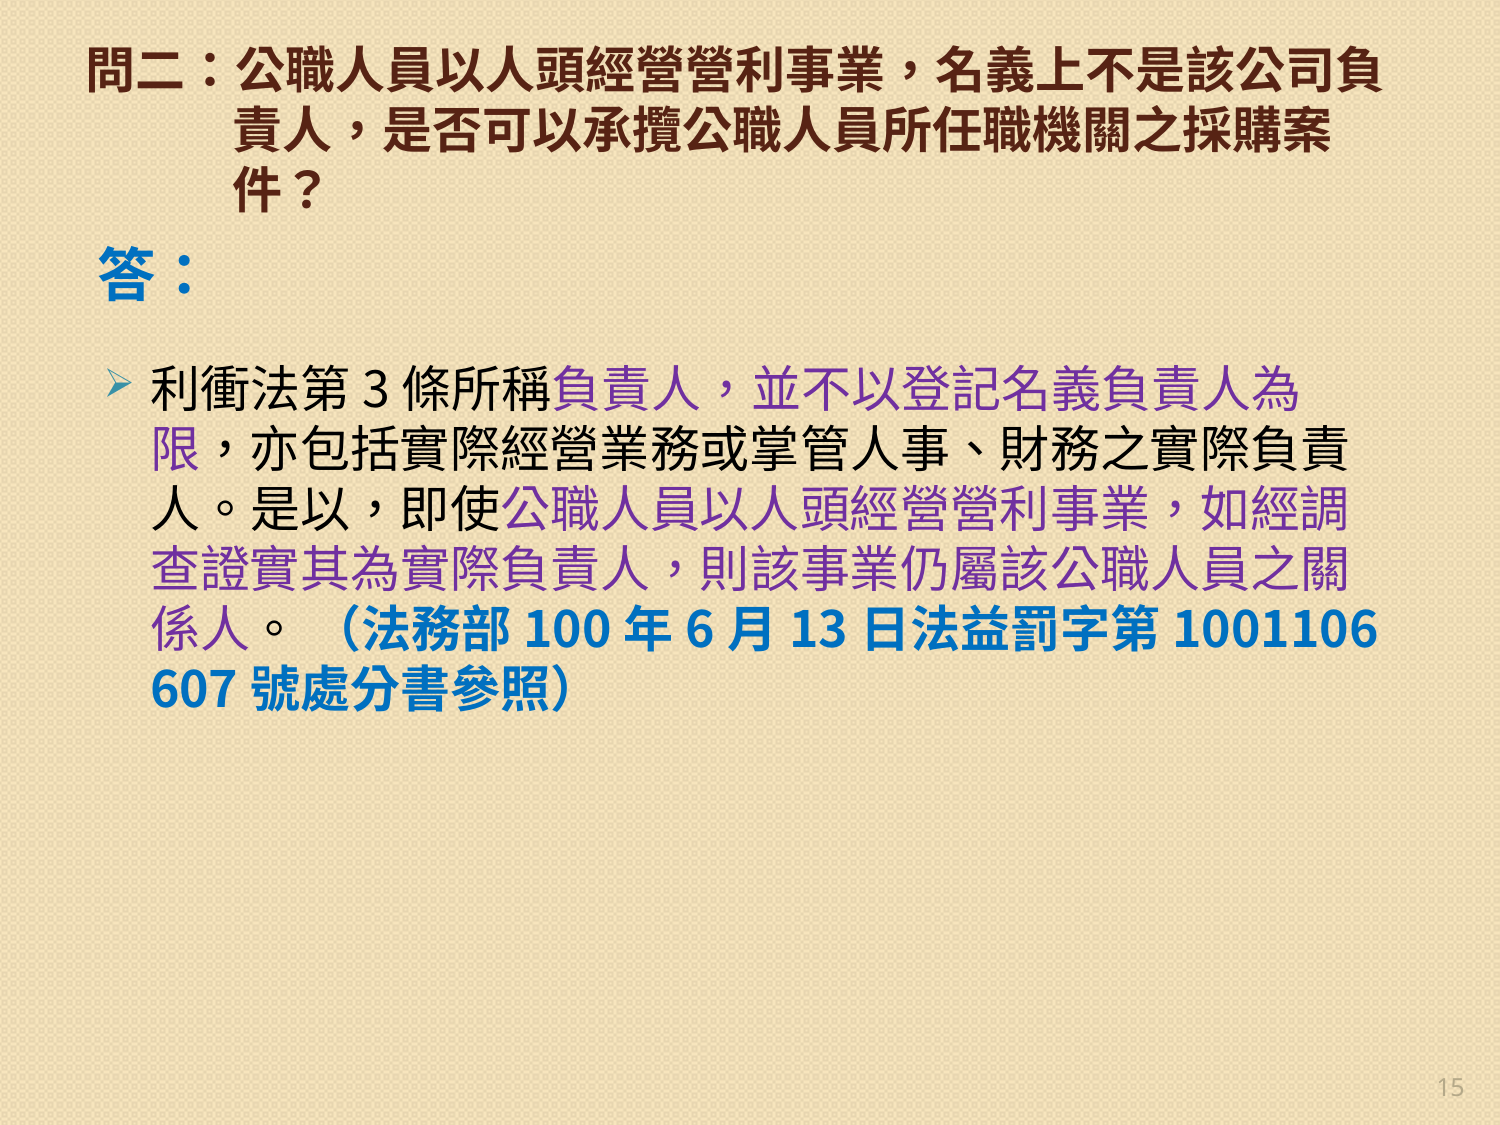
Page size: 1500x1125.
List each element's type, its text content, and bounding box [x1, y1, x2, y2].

list 利衝法第3條所稱負責人，並不以登記名義負責人為限，亦包括實際經營業務或掌管人事、財務之實際負責人。是以，即使公職人員以人頭經營營利事業，如經調查證實其為實際負責人，則該事業仍屬該公職人員之關係人。 （法務部100年6月13日法益罰字第1001106607號處分書參照） [75, 350, 1413, 1005]
slide_number <編號> [1413, 1034, 1488, 1113]
list 答： [75, 230, 700, 346]
picture [0, 0, 1500, 1125]
title 問二：公職人員以人頭經營營利事業，名義上不是該公司負責人，是否可以承攬公職人員所任職機關之採購案件？ [70, 35, 1414, 226]
